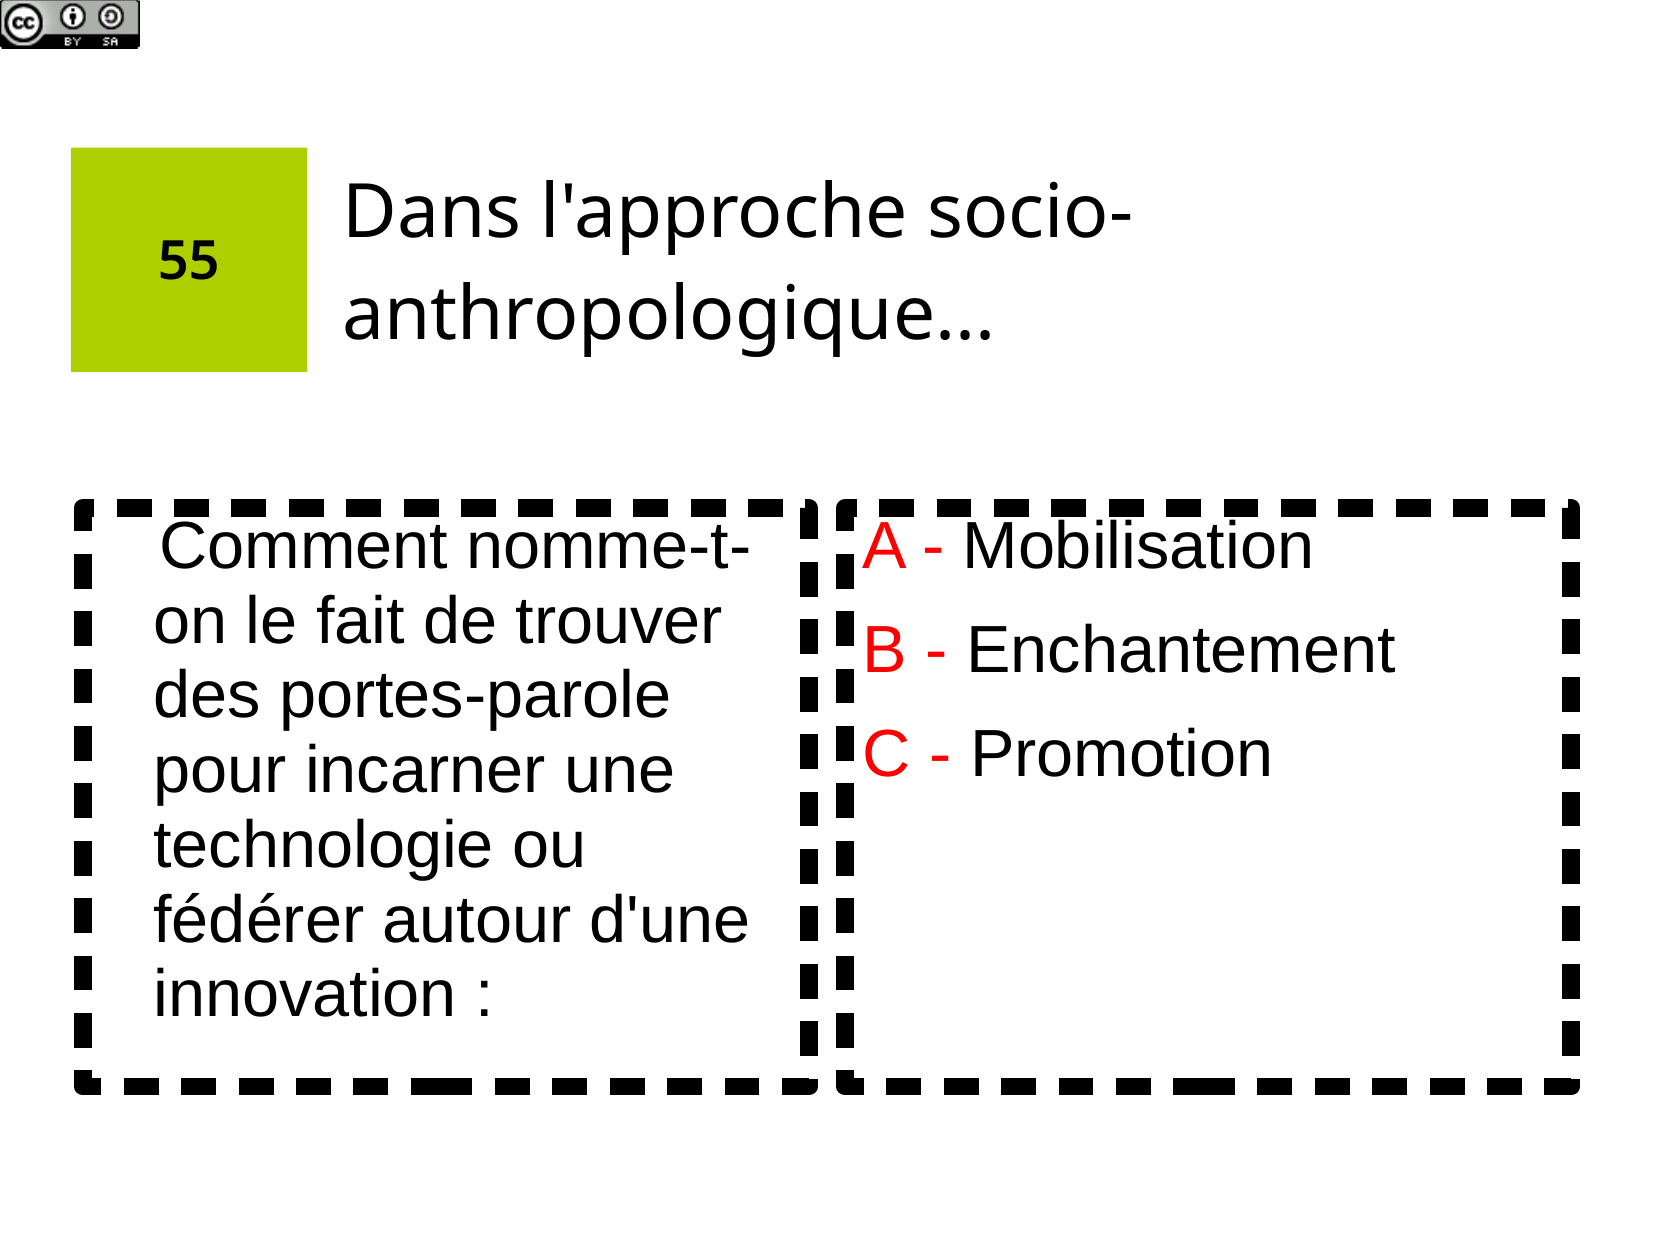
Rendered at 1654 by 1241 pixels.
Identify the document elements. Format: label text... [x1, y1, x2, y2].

list Mobilisation Enchantement Promotion [845, 507, 1572, 1087]
list Comment nomme-t-on le fait de trouver des portes-parole pour incarner une technologie ou fédérer autour d'une innovation : [82, 507, 809, 1087]
title Dans l'approche socio-anthropologique... [342, 59, 1571, 461]
picture [0, 0, 140, 49]
